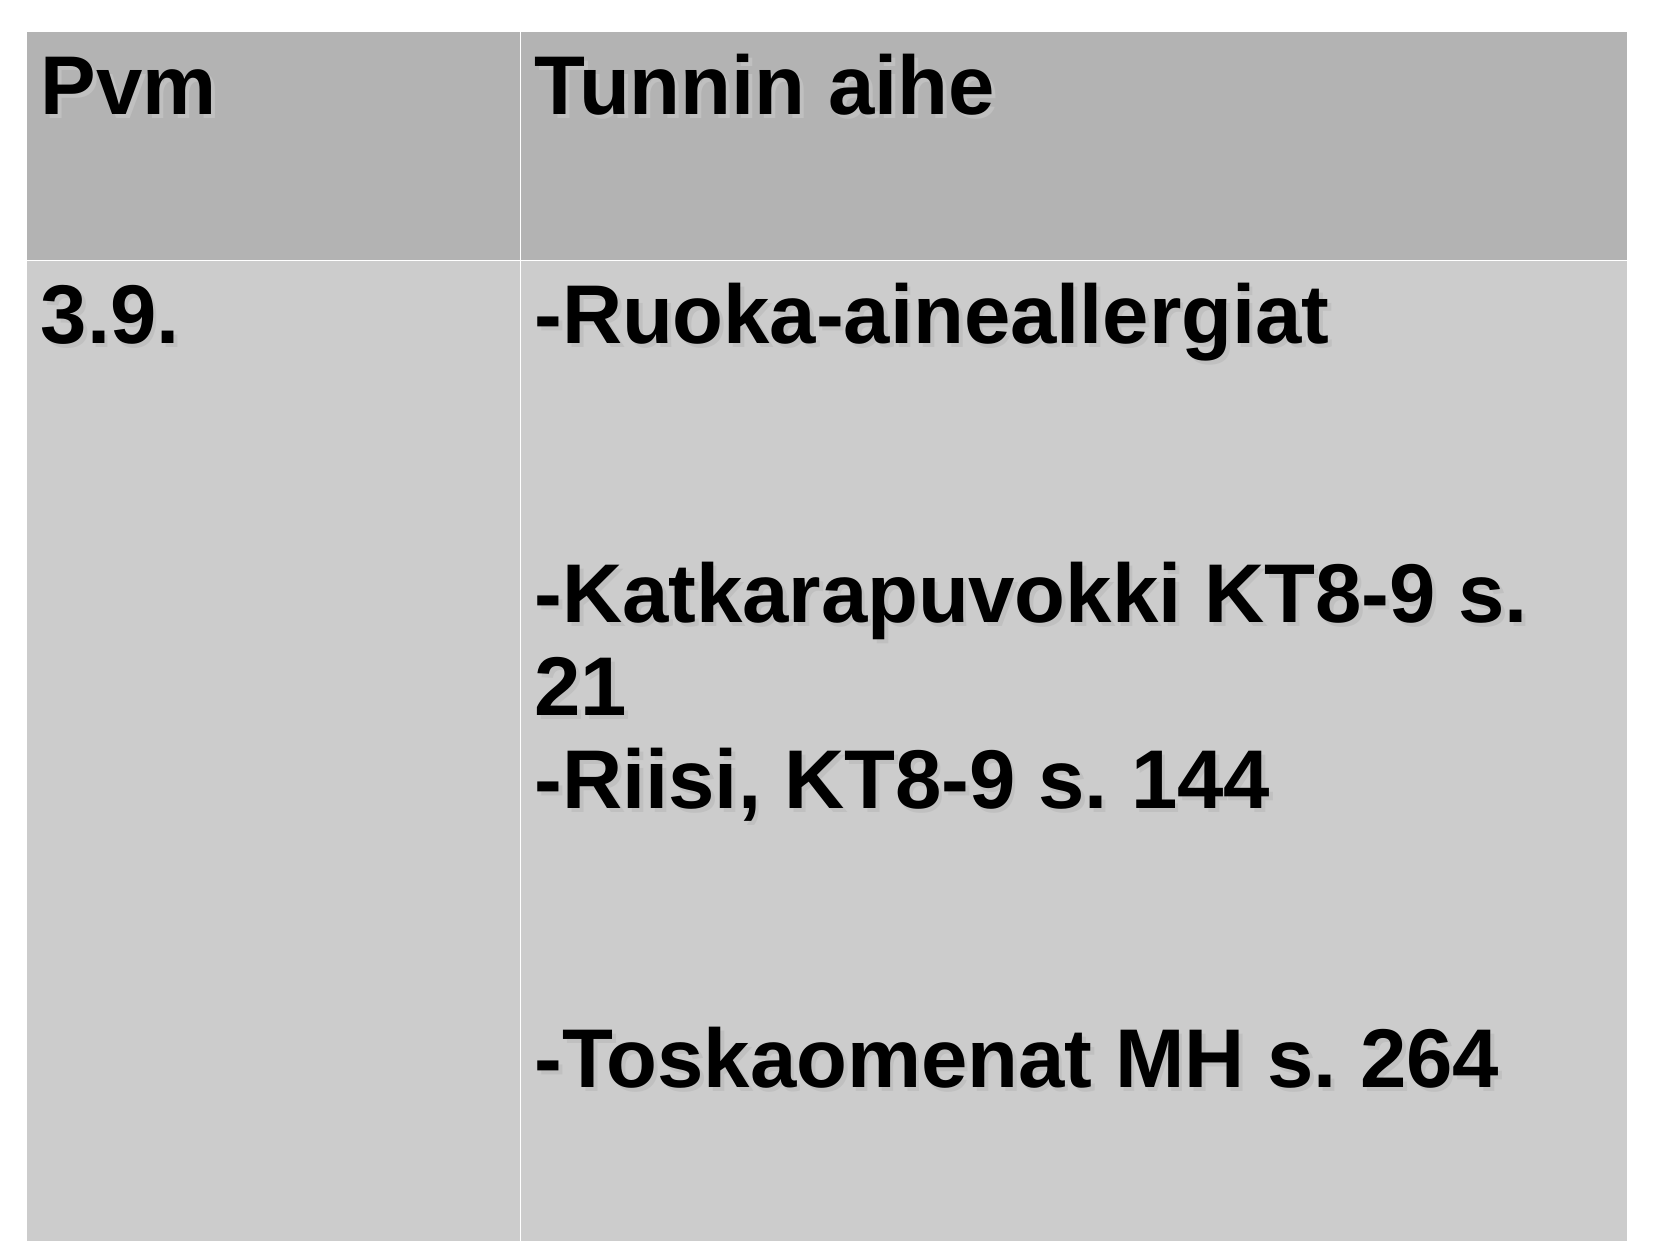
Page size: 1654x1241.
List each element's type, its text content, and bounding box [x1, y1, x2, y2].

table_cell 3.9. [27, 261, 520, 1241]
table_header Pvm [27, 32, 520, 260]
table_header Tunnin aihe [521, 32, 1627, 260]
table_cell -Ruoka-aineallergiat -Katkarapuvokki KT8-9 s. 21 -Riisi, KT8-9 s. 144 -Toskaomenat MH s. 264 [521, 261, 1627, 1241]
